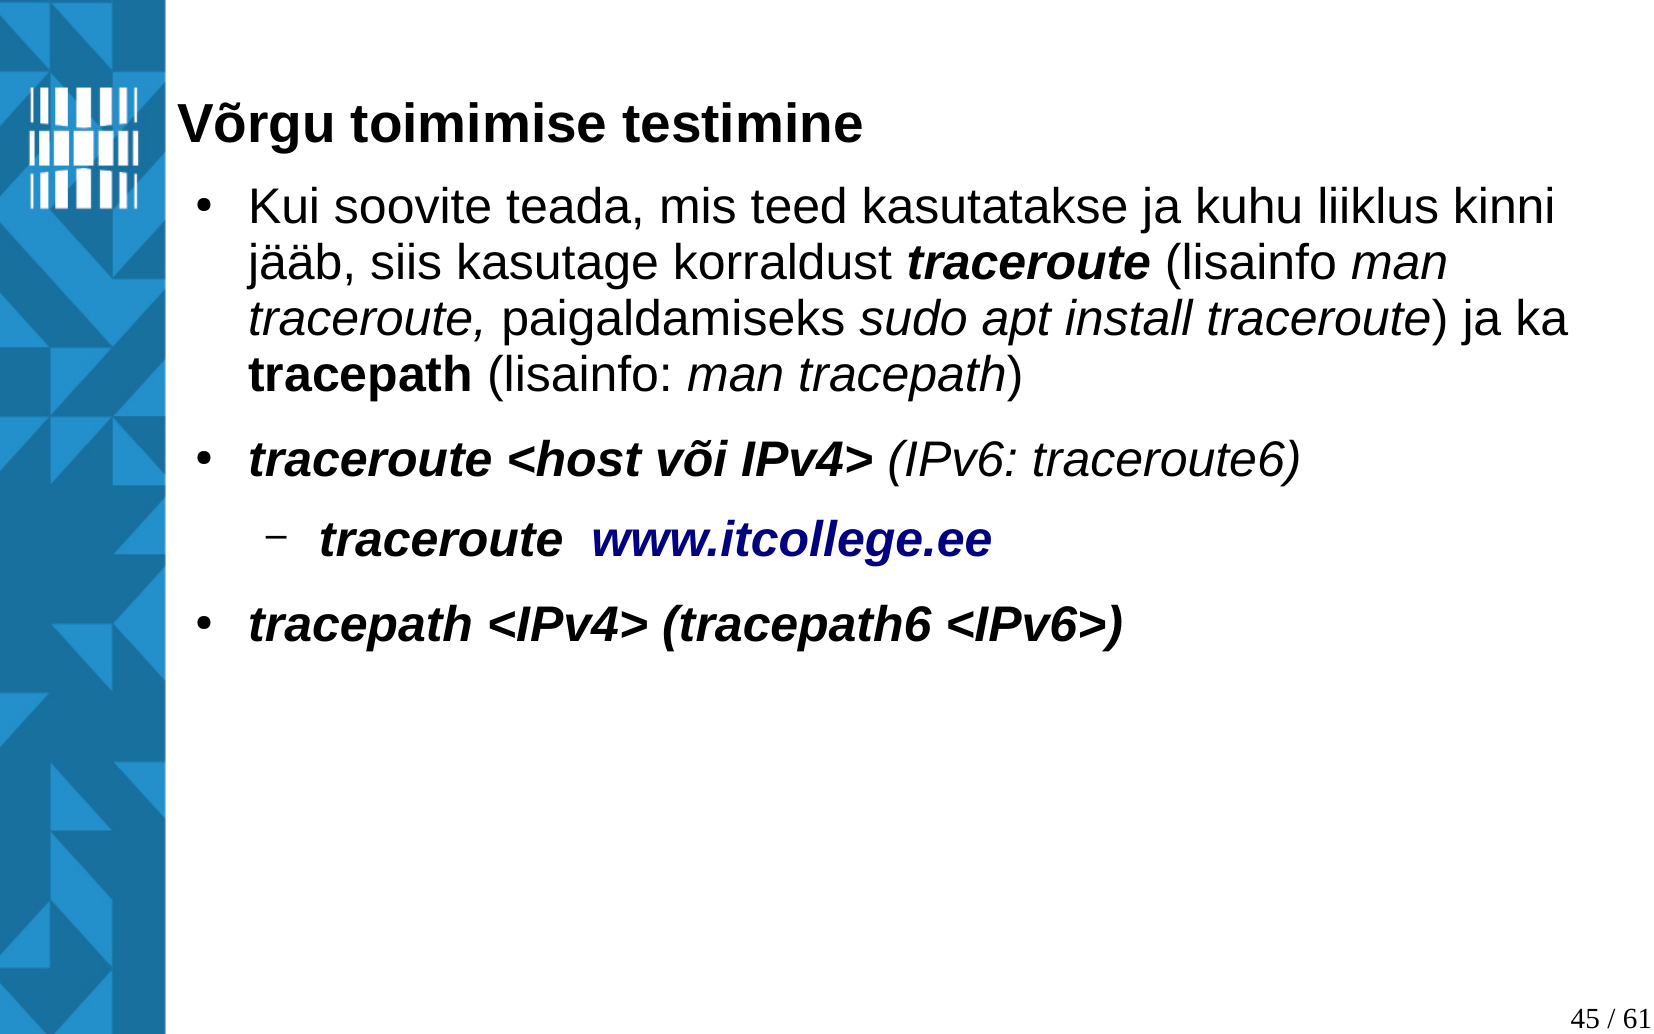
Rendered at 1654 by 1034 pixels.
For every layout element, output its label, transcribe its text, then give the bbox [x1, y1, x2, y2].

title Võrgu toimimise testimine [177, 36, 1548, 178]
list Kui soovite teada, mis teed kasutatakse ja kuhu liiklus kinni jääb, siis kasutage korraldust traceroute (lisainfo man traceroute, paigaldamiseks sudo apt install traceroute) ja ka tracepath (lisainfo: man tracepath) traceroute <host või IPv4> (IPv6: traceroute6) traceroute www.itcollege.ee tracepath <IPv4> (tracepath6 <IPv6>) [177, 178, 1625, 922]
